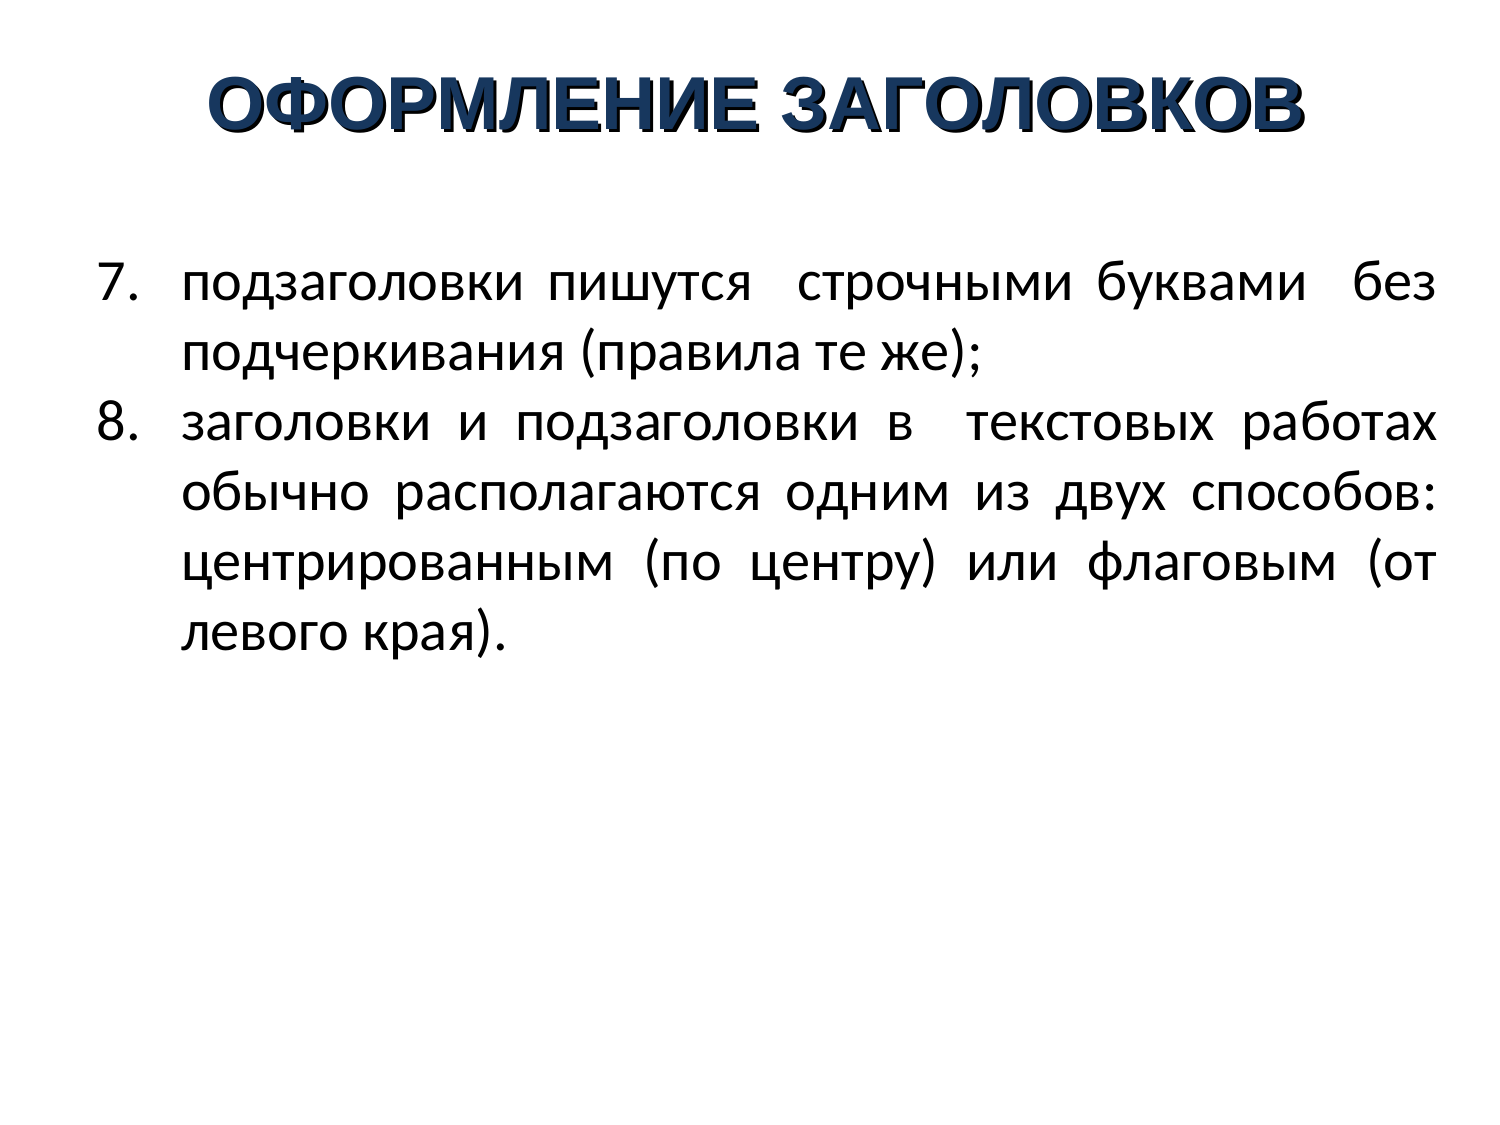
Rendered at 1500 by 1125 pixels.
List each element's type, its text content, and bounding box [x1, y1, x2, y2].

text_box подзаголовки пишутся строчными буквами без подчеркивания (правила те же); заголовки и подзаголовки в текстовых работах обычно располагаются одним из двух способов: центрированным (по центру) или флаговым (от левого края). [81, 234, 1454, 670]
text_box ОФОРМЛЕНИЕ ЗАГОЛОВКОВ [191, 46, 1321, 153]
